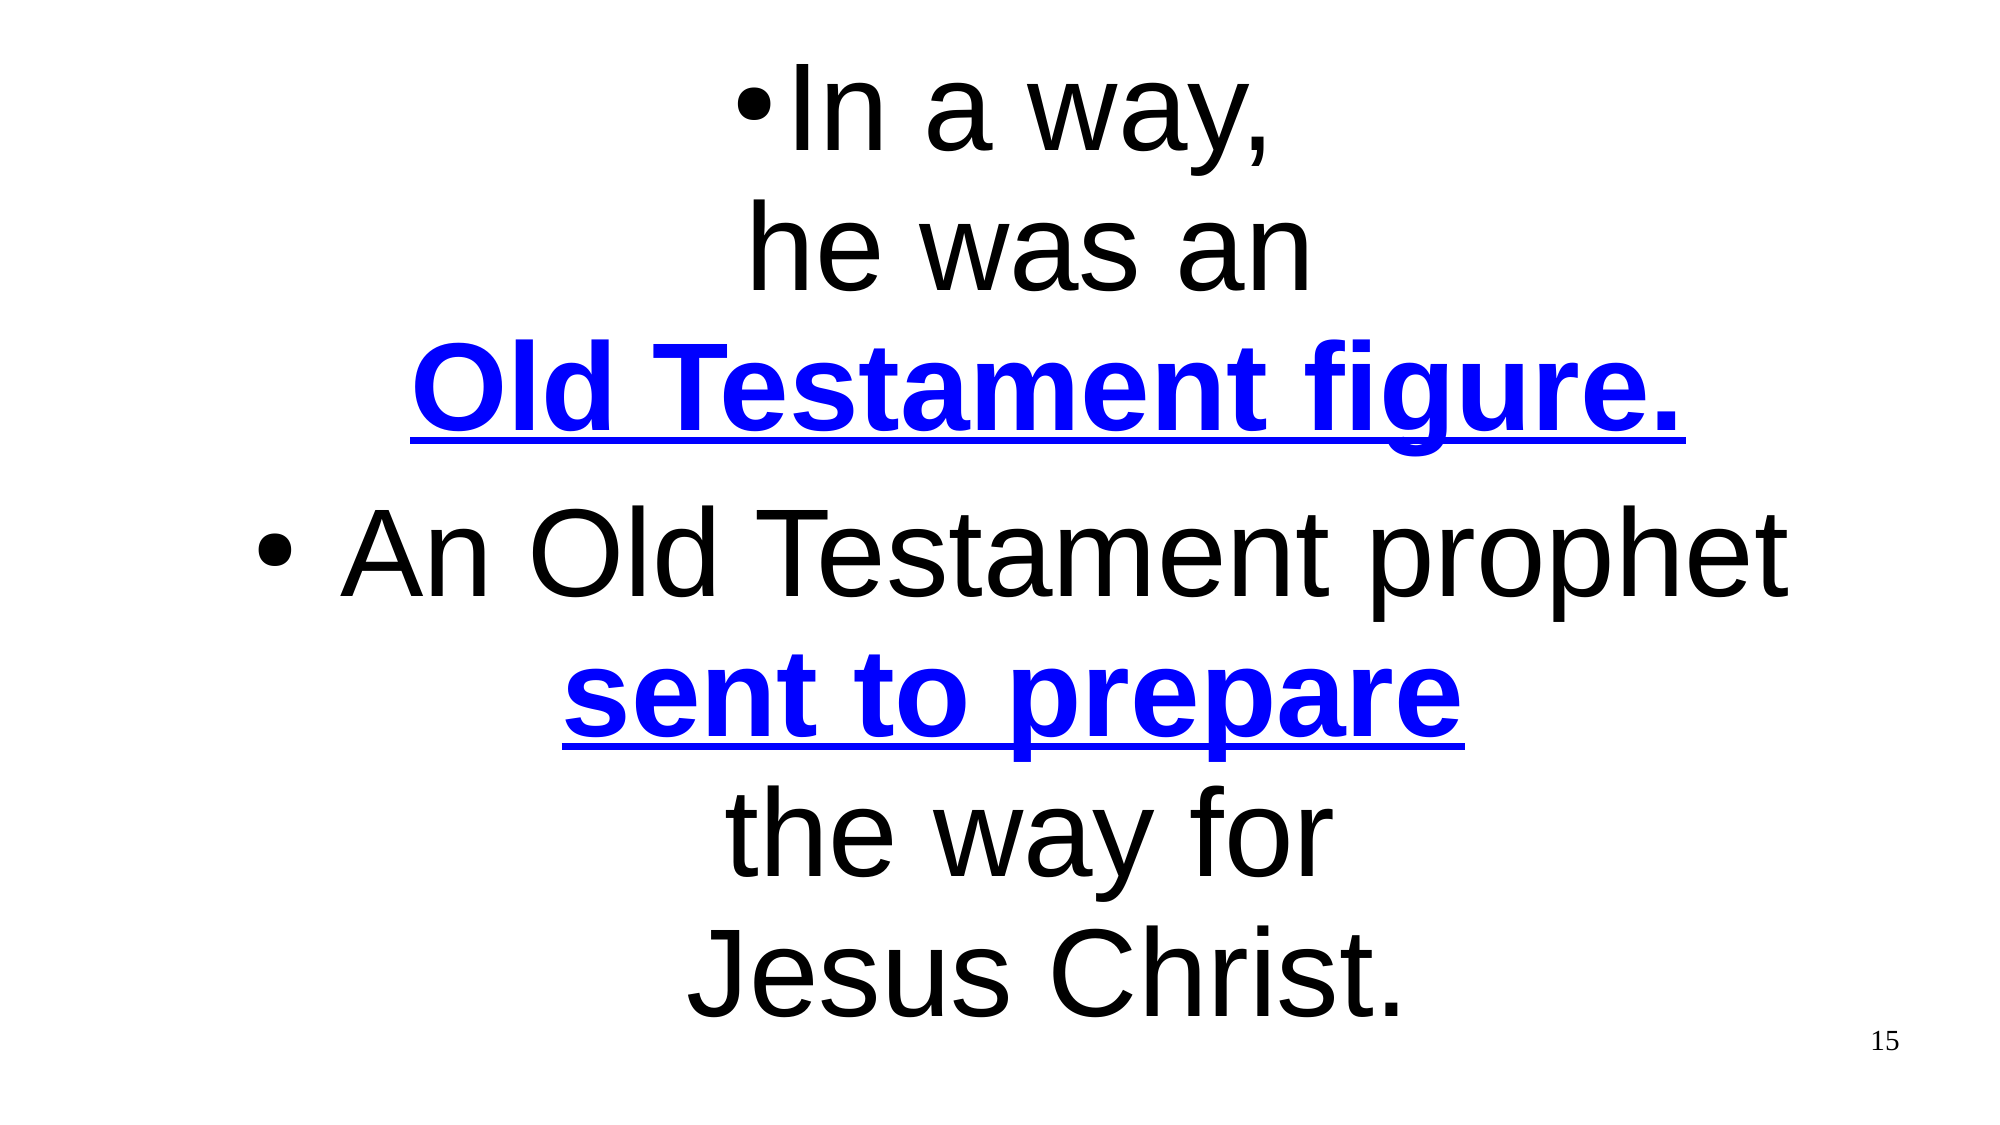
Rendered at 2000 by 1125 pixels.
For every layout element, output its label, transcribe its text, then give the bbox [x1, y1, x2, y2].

list In a way, he was an Old Testament figure. An Old Testament prophet sent to prepare the way for Jesus Christ. [37, 37, 1988, 1088]
